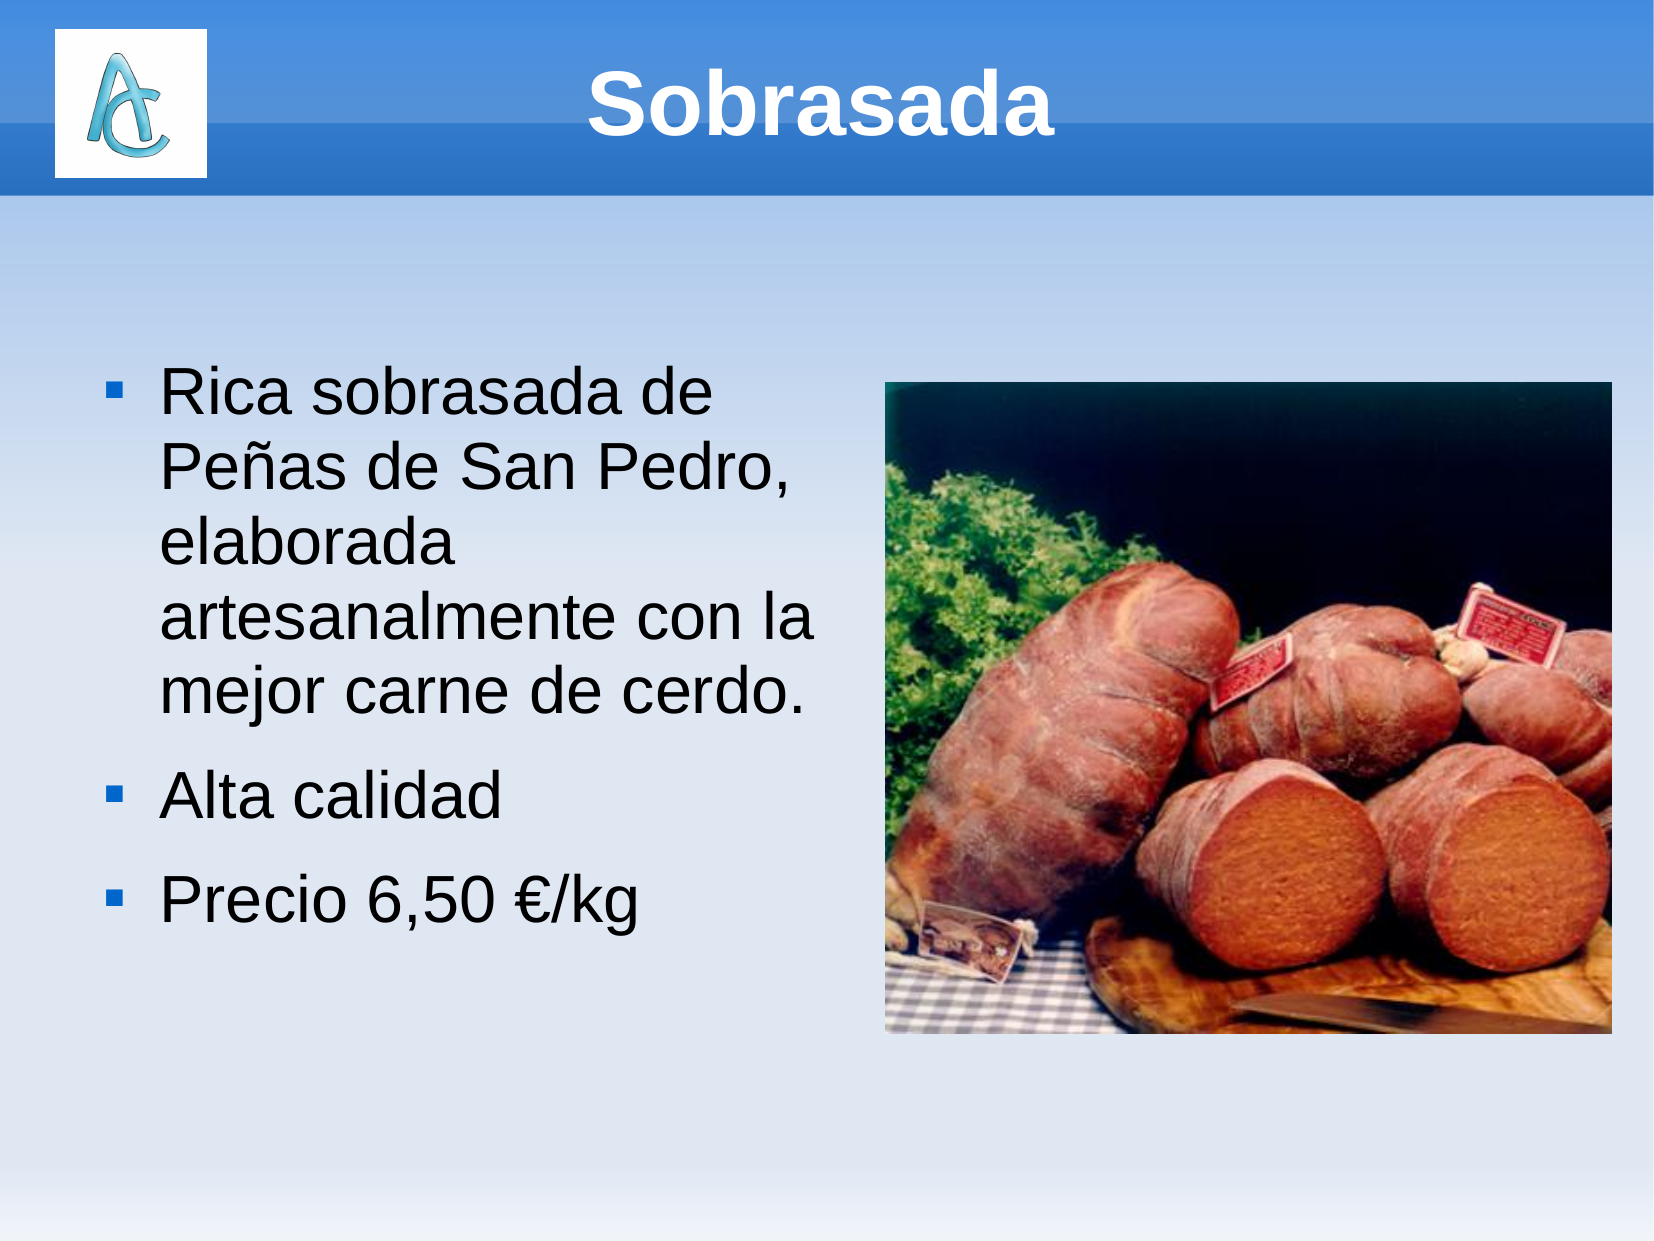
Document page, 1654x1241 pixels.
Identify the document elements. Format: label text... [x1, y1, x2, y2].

picture [0, 0, 1654, 1241]
list Rica sobrasada de Peñas de San Pedro, elaborada artesanalmente con la mejor carne de cerdo. Alta calidad Precio 6,50 €/kg [88, 354, 815, 1034]
title Sobrasada [76, 0, 1565, 208]
